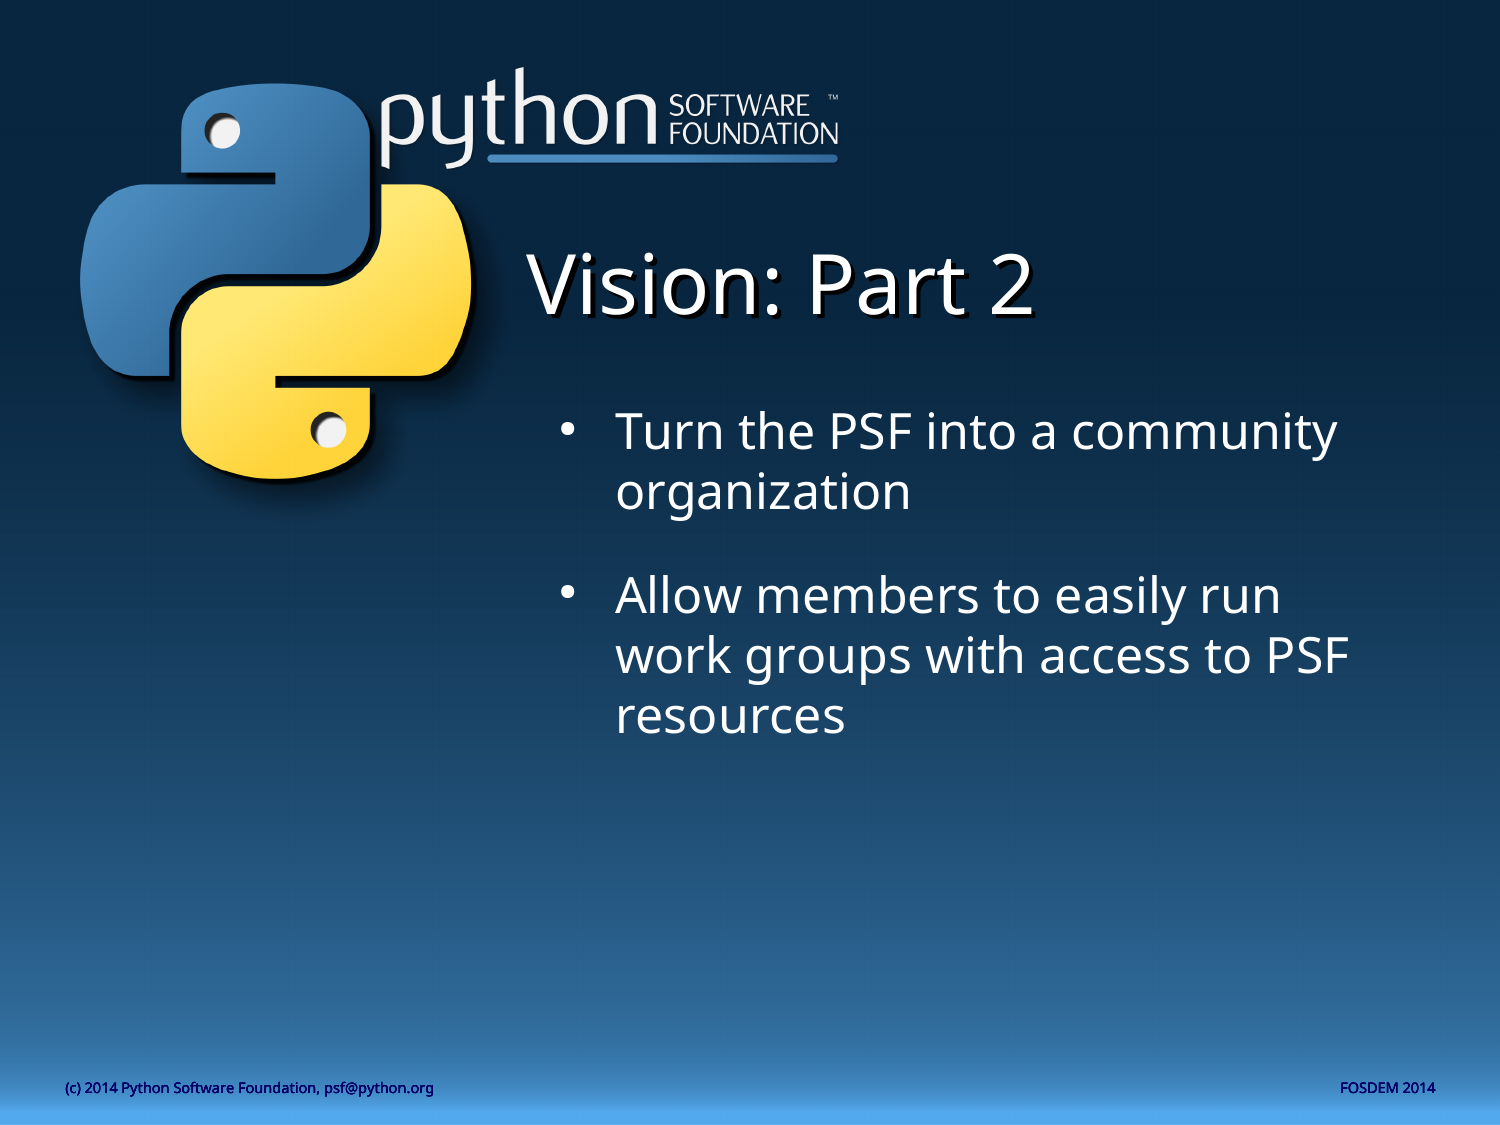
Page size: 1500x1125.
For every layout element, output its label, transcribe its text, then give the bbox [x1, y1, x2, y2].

picture [0, 0, 1500, 1125]
text_box (c) 2014 Python Software Foundation, psf@python.org FOSDEM 2014 [65, 1078, 1436, 1099]
list Turn the PSF into a community organization Allow members to easily run work groups with access to PSF resources [544, 392, 1388, 1006]
title Vision: Part 2 [512, 185, 1388, 377]
